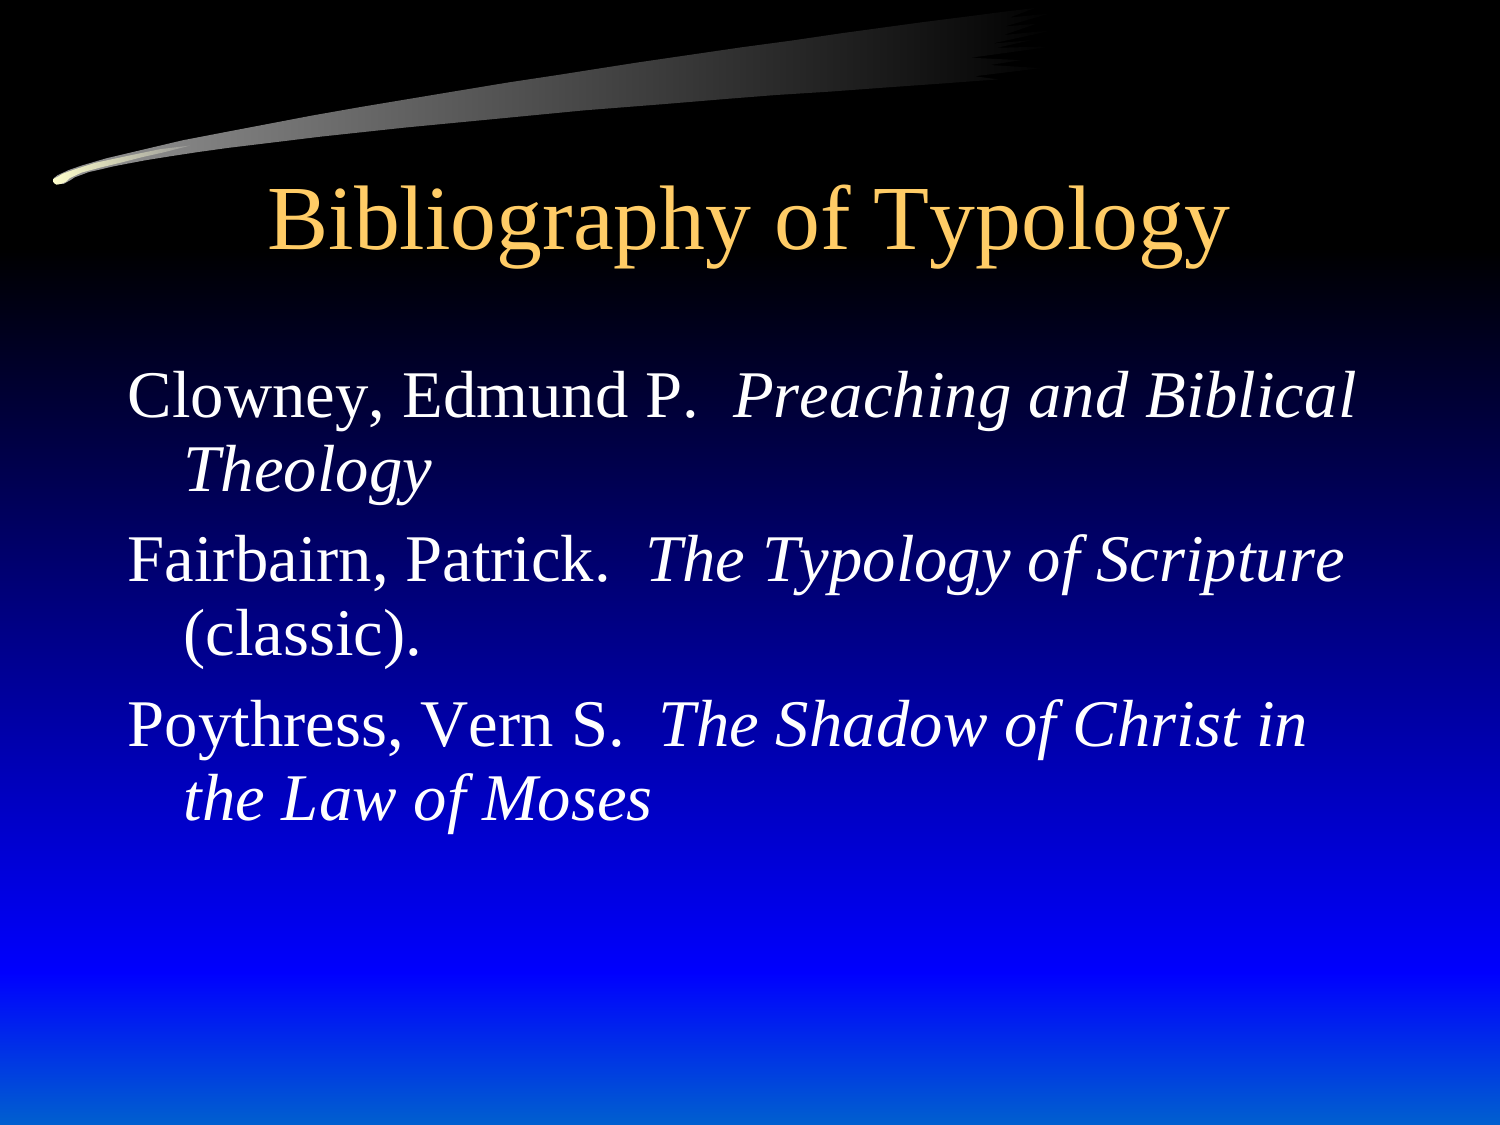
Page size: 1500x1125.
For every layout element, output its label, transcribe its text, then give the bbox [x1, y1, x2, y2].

title Bibliography of Typology [112, 124, 1388, 313]
list Clowney, Edmund P. Preaching and Biblical Theology Fairbairn, Patrick. The Typology of Scripture (classic). Poythress, Vern S. The Shadow of Christ in the Law of Moses [112, 350, 1388, 1026]
